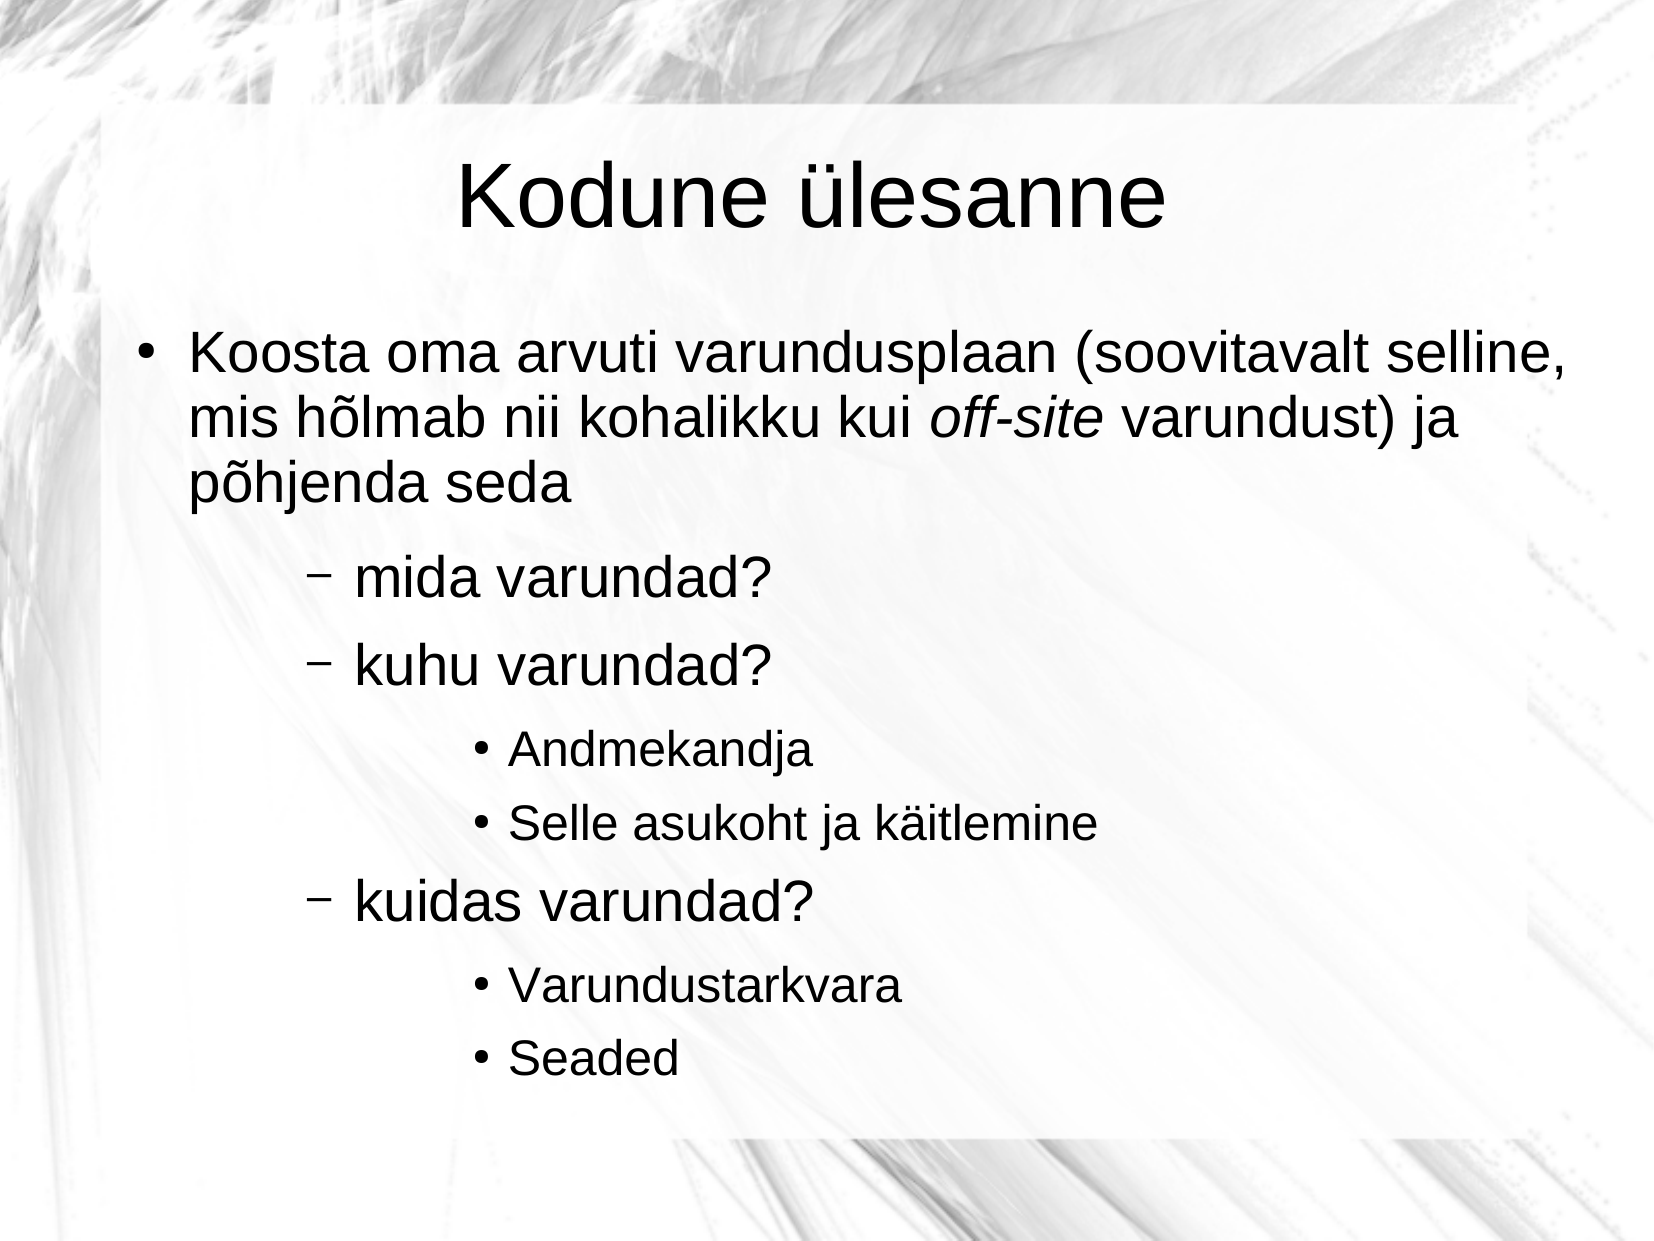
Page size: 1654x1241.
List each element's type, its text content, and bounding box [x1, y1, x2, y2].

list Koosta oma arvuti varundusplaan (soovitavalt selline, mis hõlmab nii kohalikku kui off-site varundust) ja põhjenda seda mida varundad? kuhu varundad? Andmekandja Selle asukoht ja käitlemine kuidas varundad? Varundustarkvara Seaded [118, 319, 1571, 1159]
title Kodune ülesanne [118, 112, 1506, 281]
picture [0, 0, 1654, 1241]
